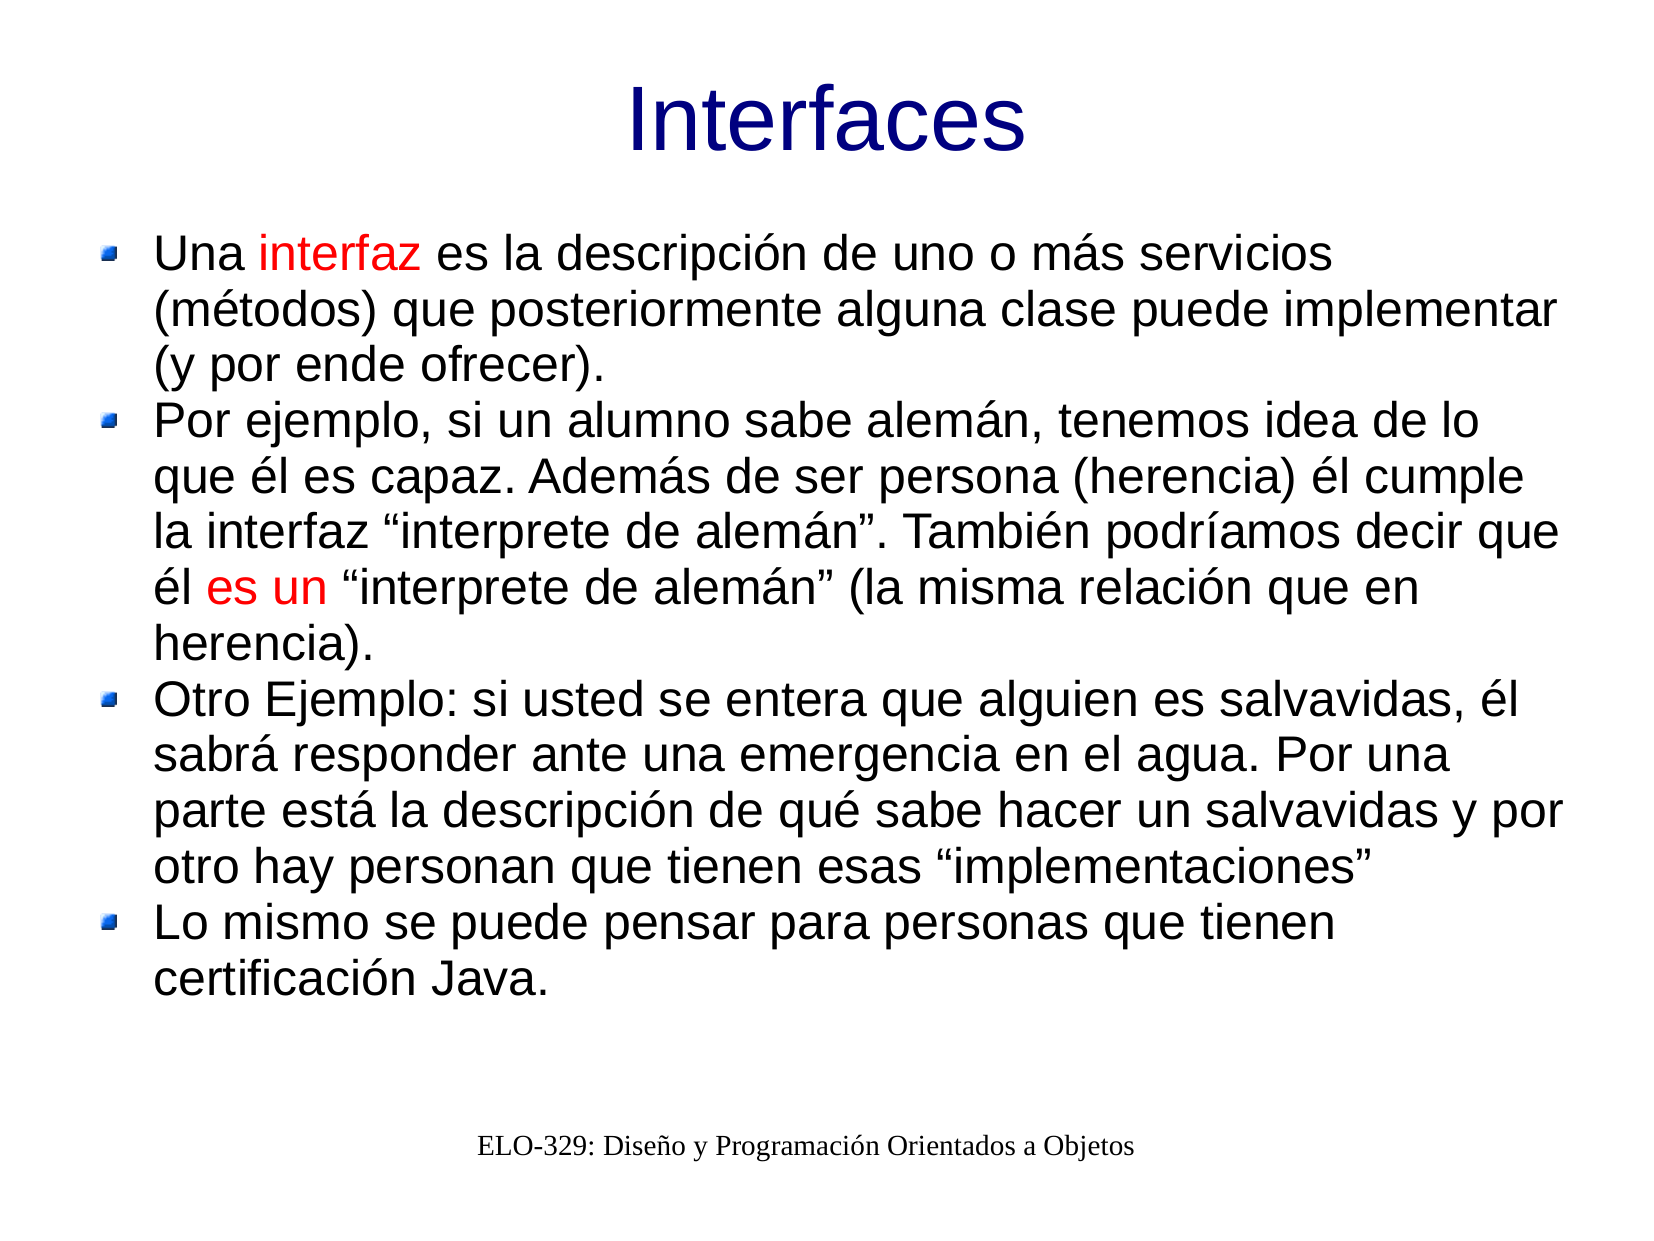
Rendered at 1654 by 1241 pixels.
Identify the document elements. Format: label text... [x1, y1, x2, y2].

list Una interfaz es la descripción de uno o más servicios (métodos) que posteriormente alguna clase puede implementar (y por ende ofrecer). Por ejemplo, si un alumno sabe alemán, tenemos idea de lo que él es capaz. Además de ser persona (herencia) él cumple la interfaz “interprete de alemán”. También podríamos decir que él es un “interprete de alemán” (la misma relación que en herencia). Otro Ejemplo: si usted se entera que alguien es salvavidas, él sabrá responder ante una emergencia en el agua. Por una parte está la descripción de qué sabe hacer un salvavidas y por otro hay personan que tienen esas “implementaciones” Lo mismo se puede pensar para personas que tienen certificación Java. [82, 225, 1571, 1126]
title Interfaces [82, 49, 1571, 188]
